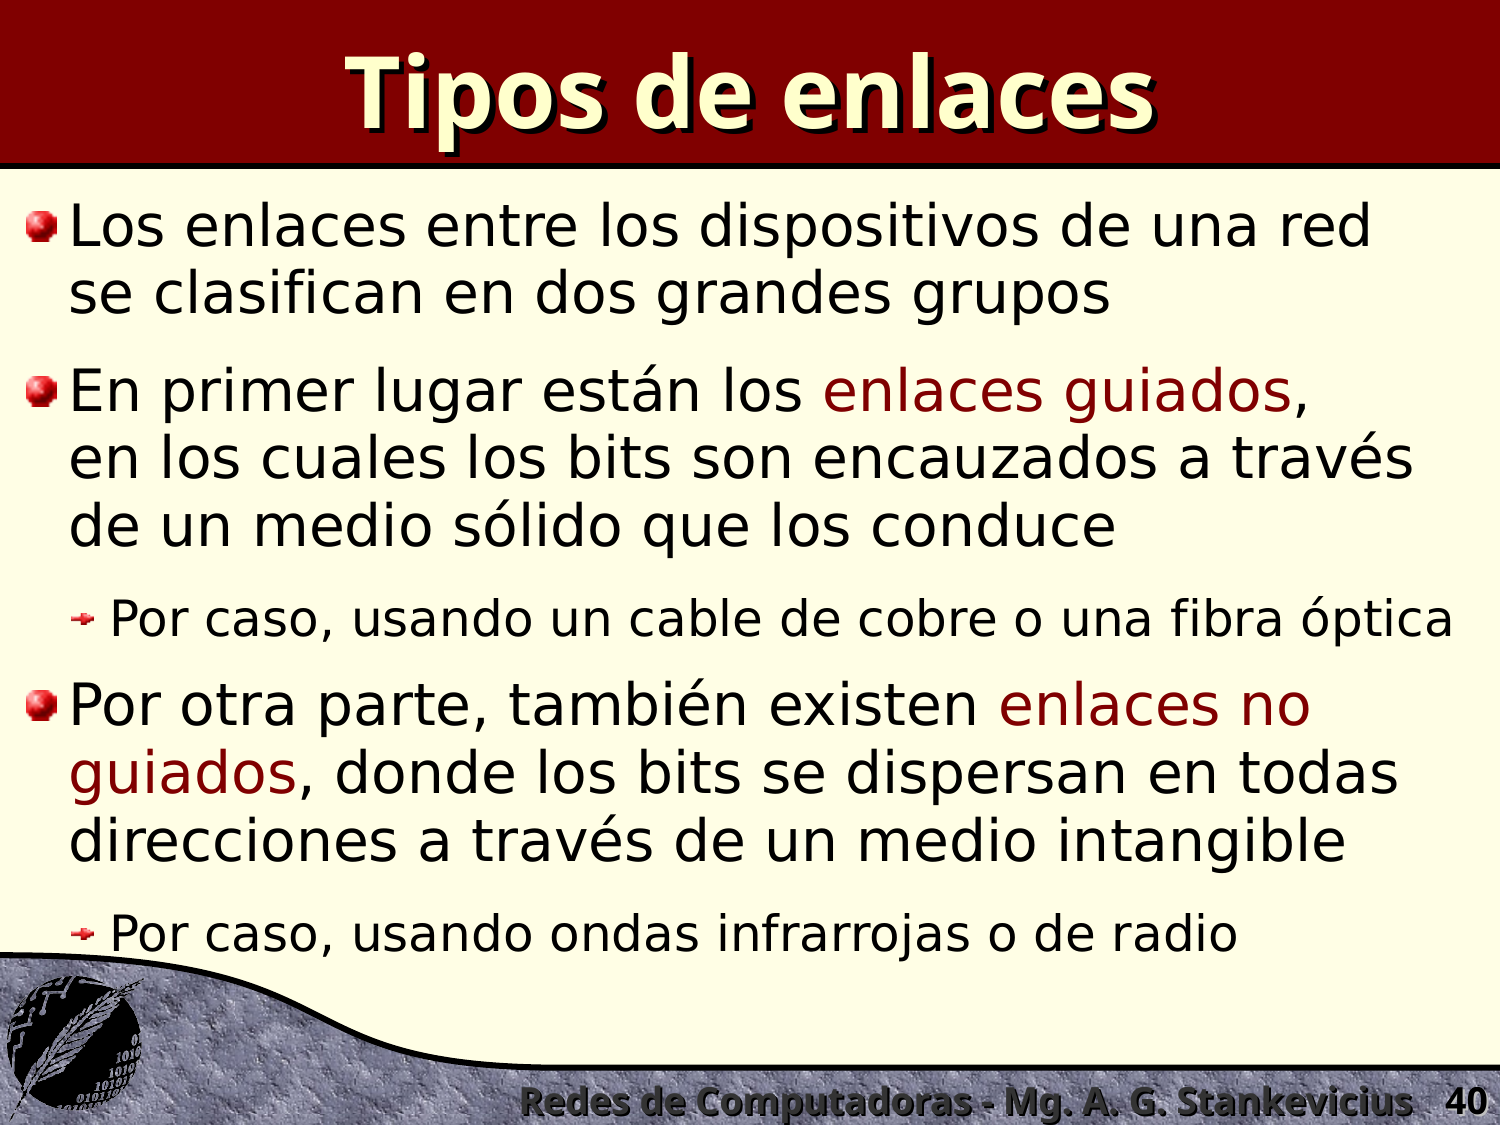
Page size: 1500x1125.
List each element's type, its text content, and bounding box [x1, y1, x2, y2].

title Tipos de enlaces [15, 5, 1485, 160]
picture [0, 959, 1500, 1125]
list Los enlaces entre los dispositivos de una red se clasifican en dos grandes grupos En primer lugar están los enlaces guiados, en los cuales los bits son encauzados a través de un medio sólido que los conduce Por caso, usando un cable de cobre o una fibra óptica Por otra parte, también existen enlaces no guiados, donde los bits se dispersan en todas direcciones a través de un medio intangible Por caso, usando ondas infrarrojas o de radio [11, 192, 1486, 963]
picture [1047, 1100, 1054, 1110]
picture [790, 1100, 795, 1110]
